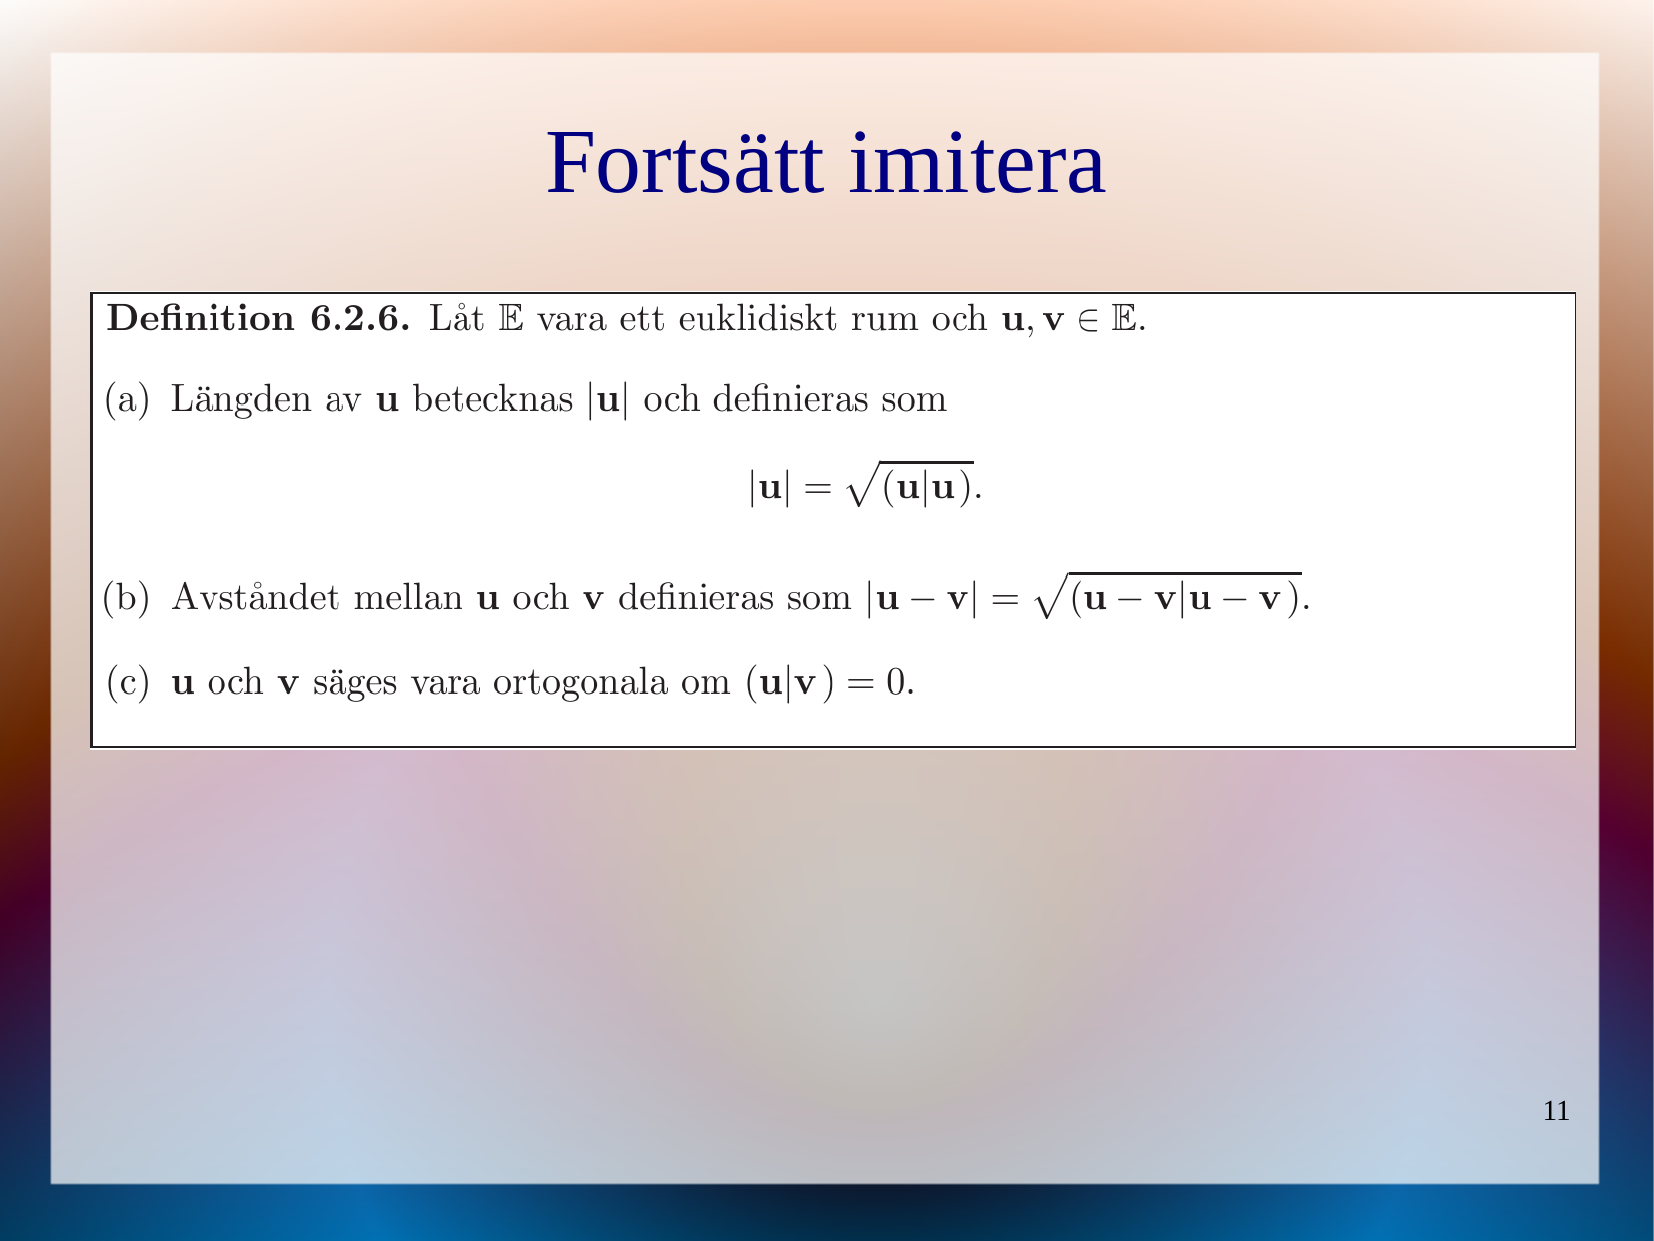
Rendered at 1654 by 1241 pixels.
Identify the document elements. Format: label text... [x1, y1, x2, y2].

title Fortsätt imitera [82, 62, 1571, 256]
picture [0, 0, 1654, 1241]
